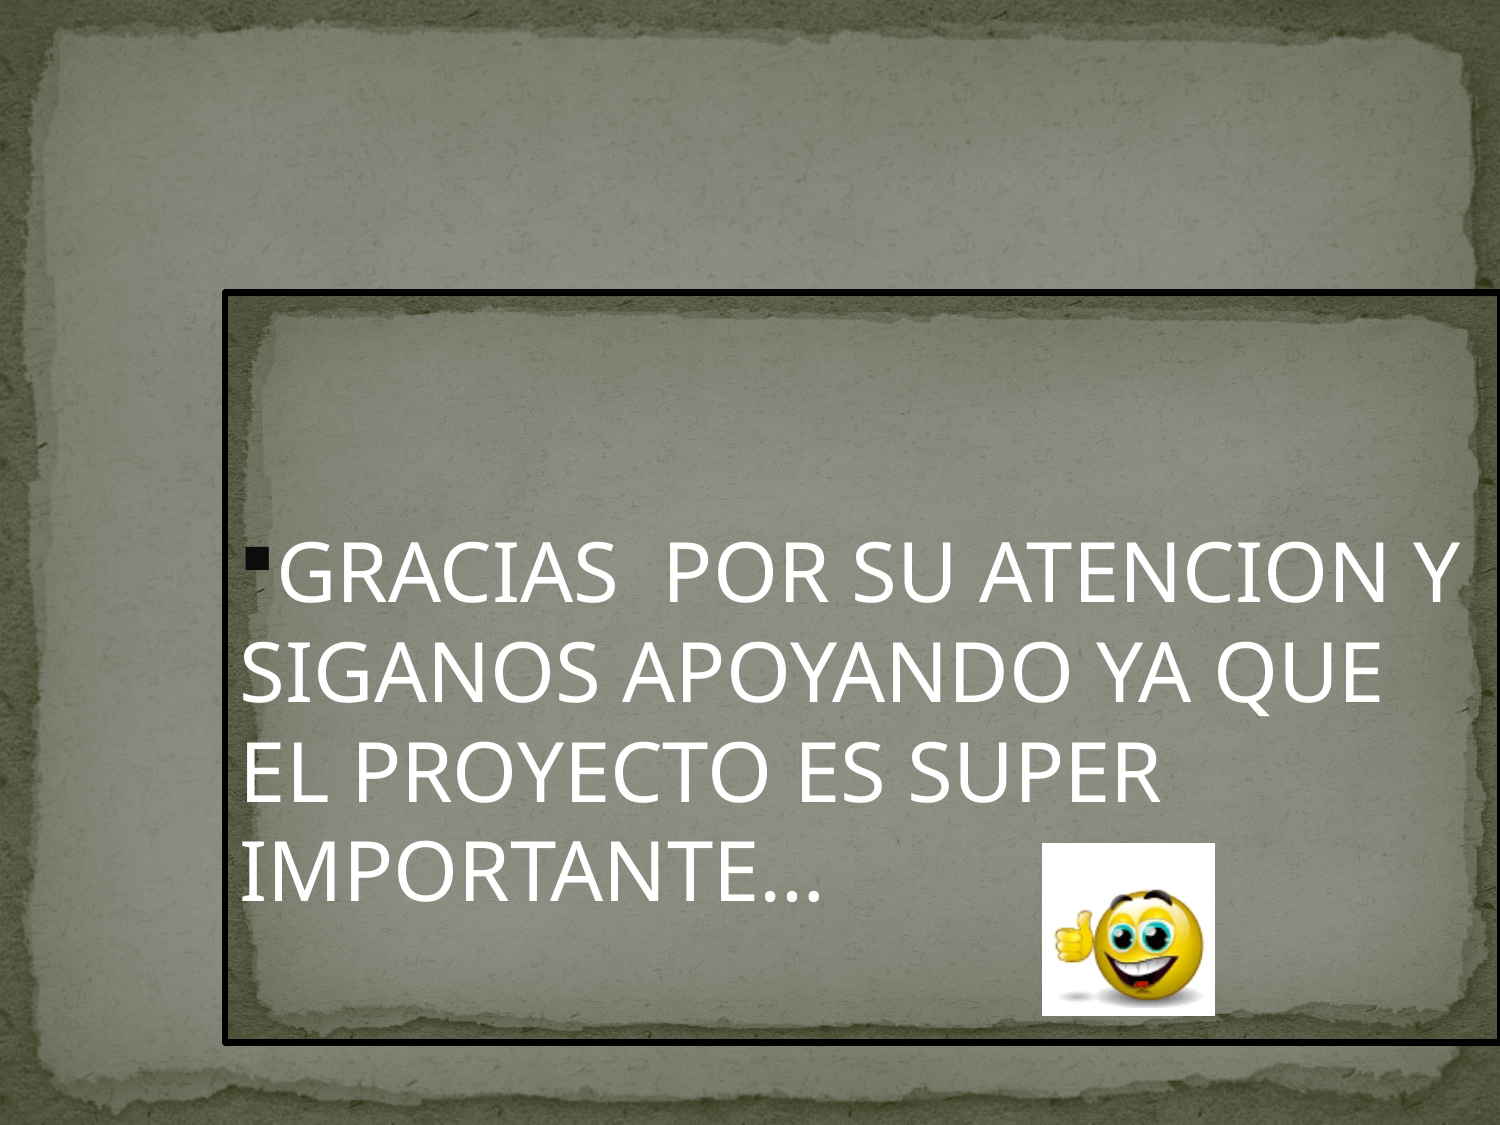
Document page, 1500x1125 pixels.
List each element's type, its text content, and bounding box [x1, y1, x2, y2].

picture [1042, 843, 1215, 1016]
list GRACIAS POR SU ATENCION Y SIGANOS APOYANDO YA QUE EL PROYECTO ES SUPER IMPORTANTE… [225, 292, 1500, 1043]
